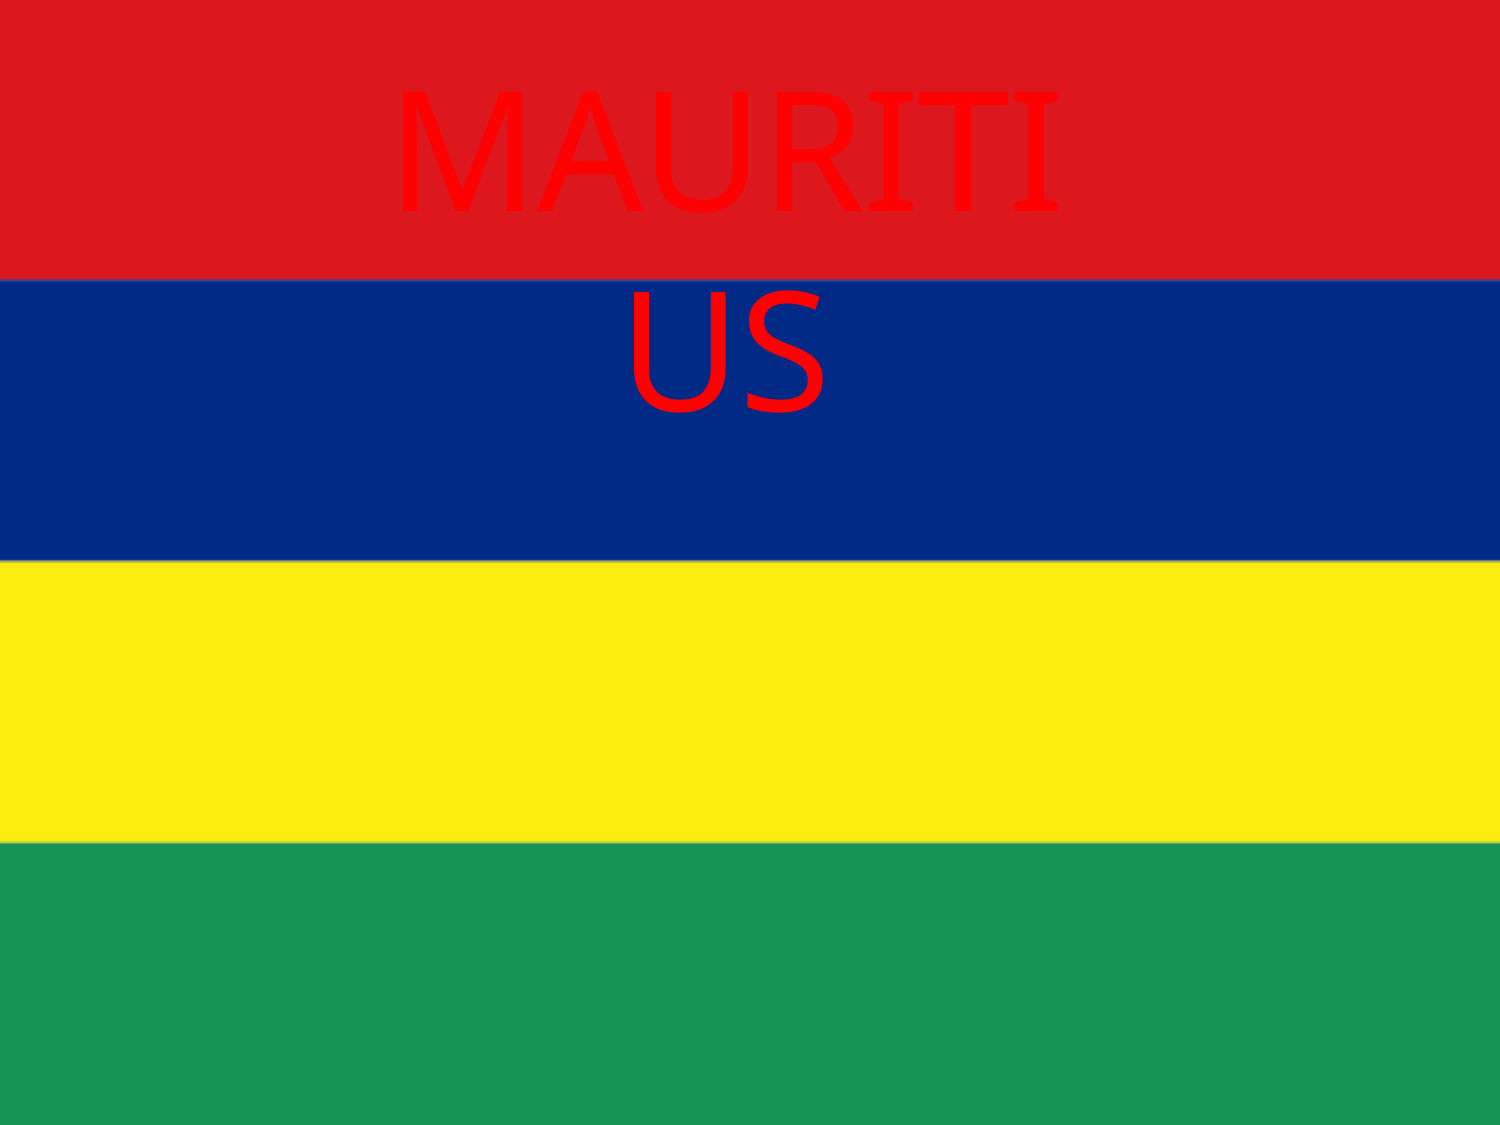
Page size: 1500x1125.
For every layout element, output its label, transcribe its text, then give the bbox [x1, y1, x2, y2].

picture [0, 0, 1500, 1125]
title MAURITIUS [316, 210, 1135, 453]
